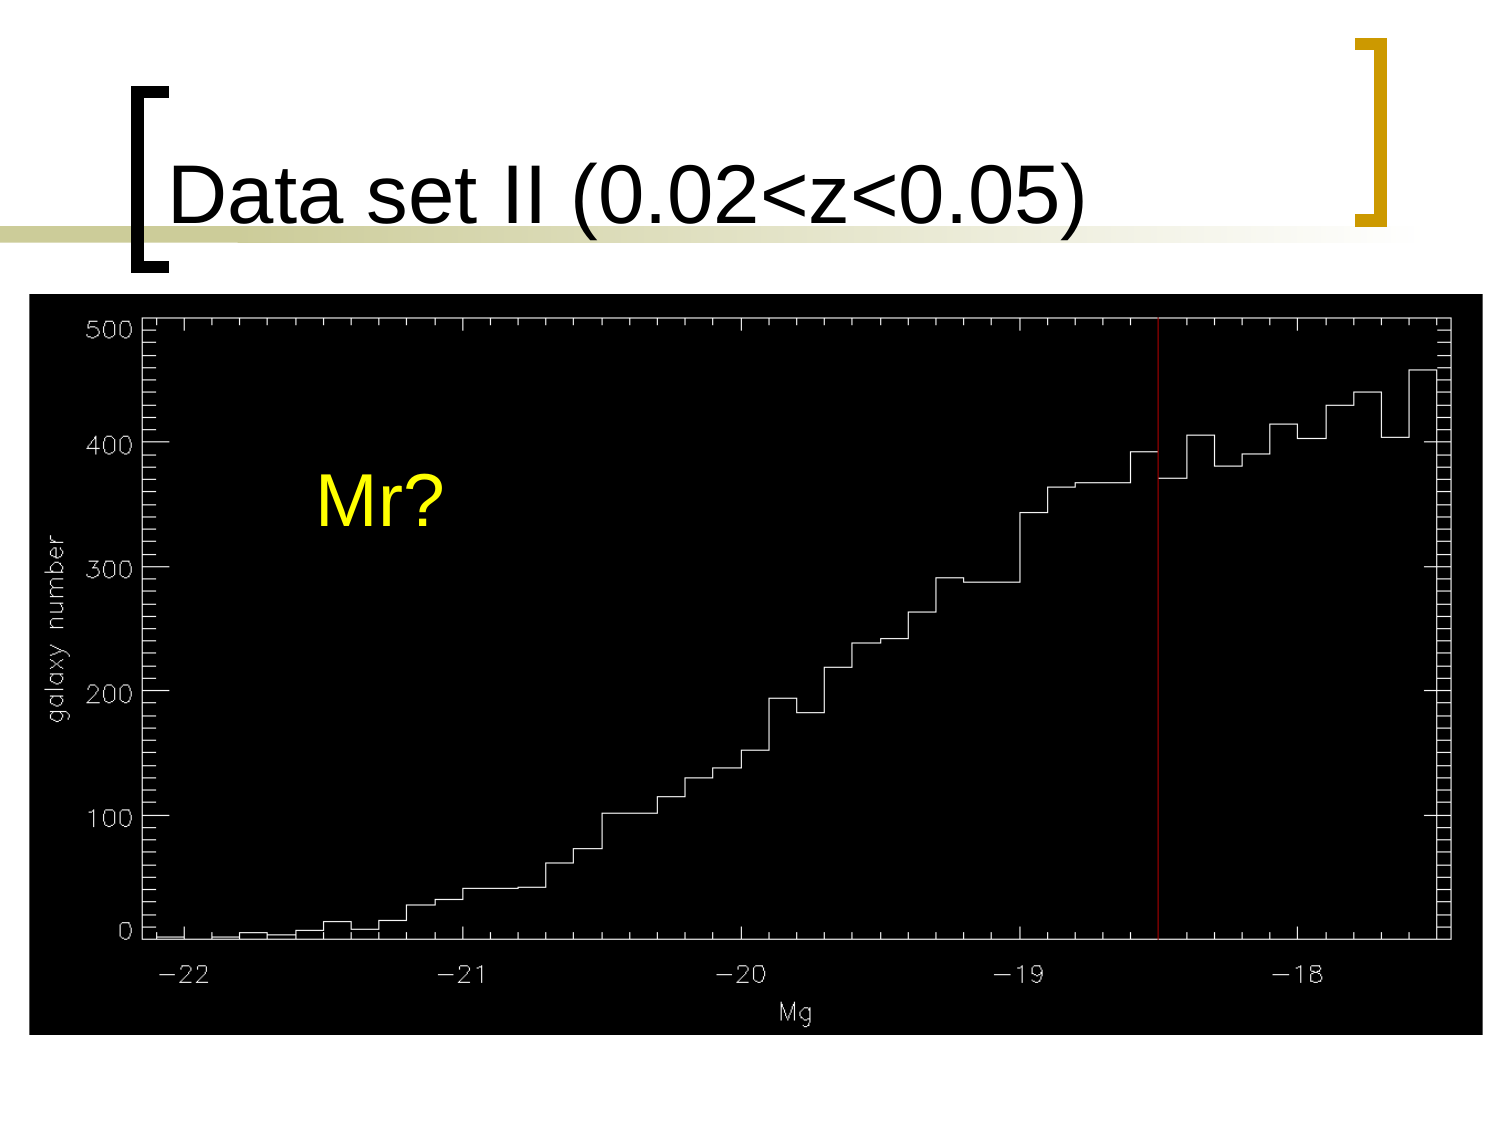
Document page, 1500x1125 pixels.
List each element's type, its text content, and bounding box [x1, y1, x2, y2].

title Data set II (0.02<z<0.05) [152, 15, 1328, 248]
text_box Mr? [301, 444, 715, 550]
picture [29, 294, 1483, 1035]
